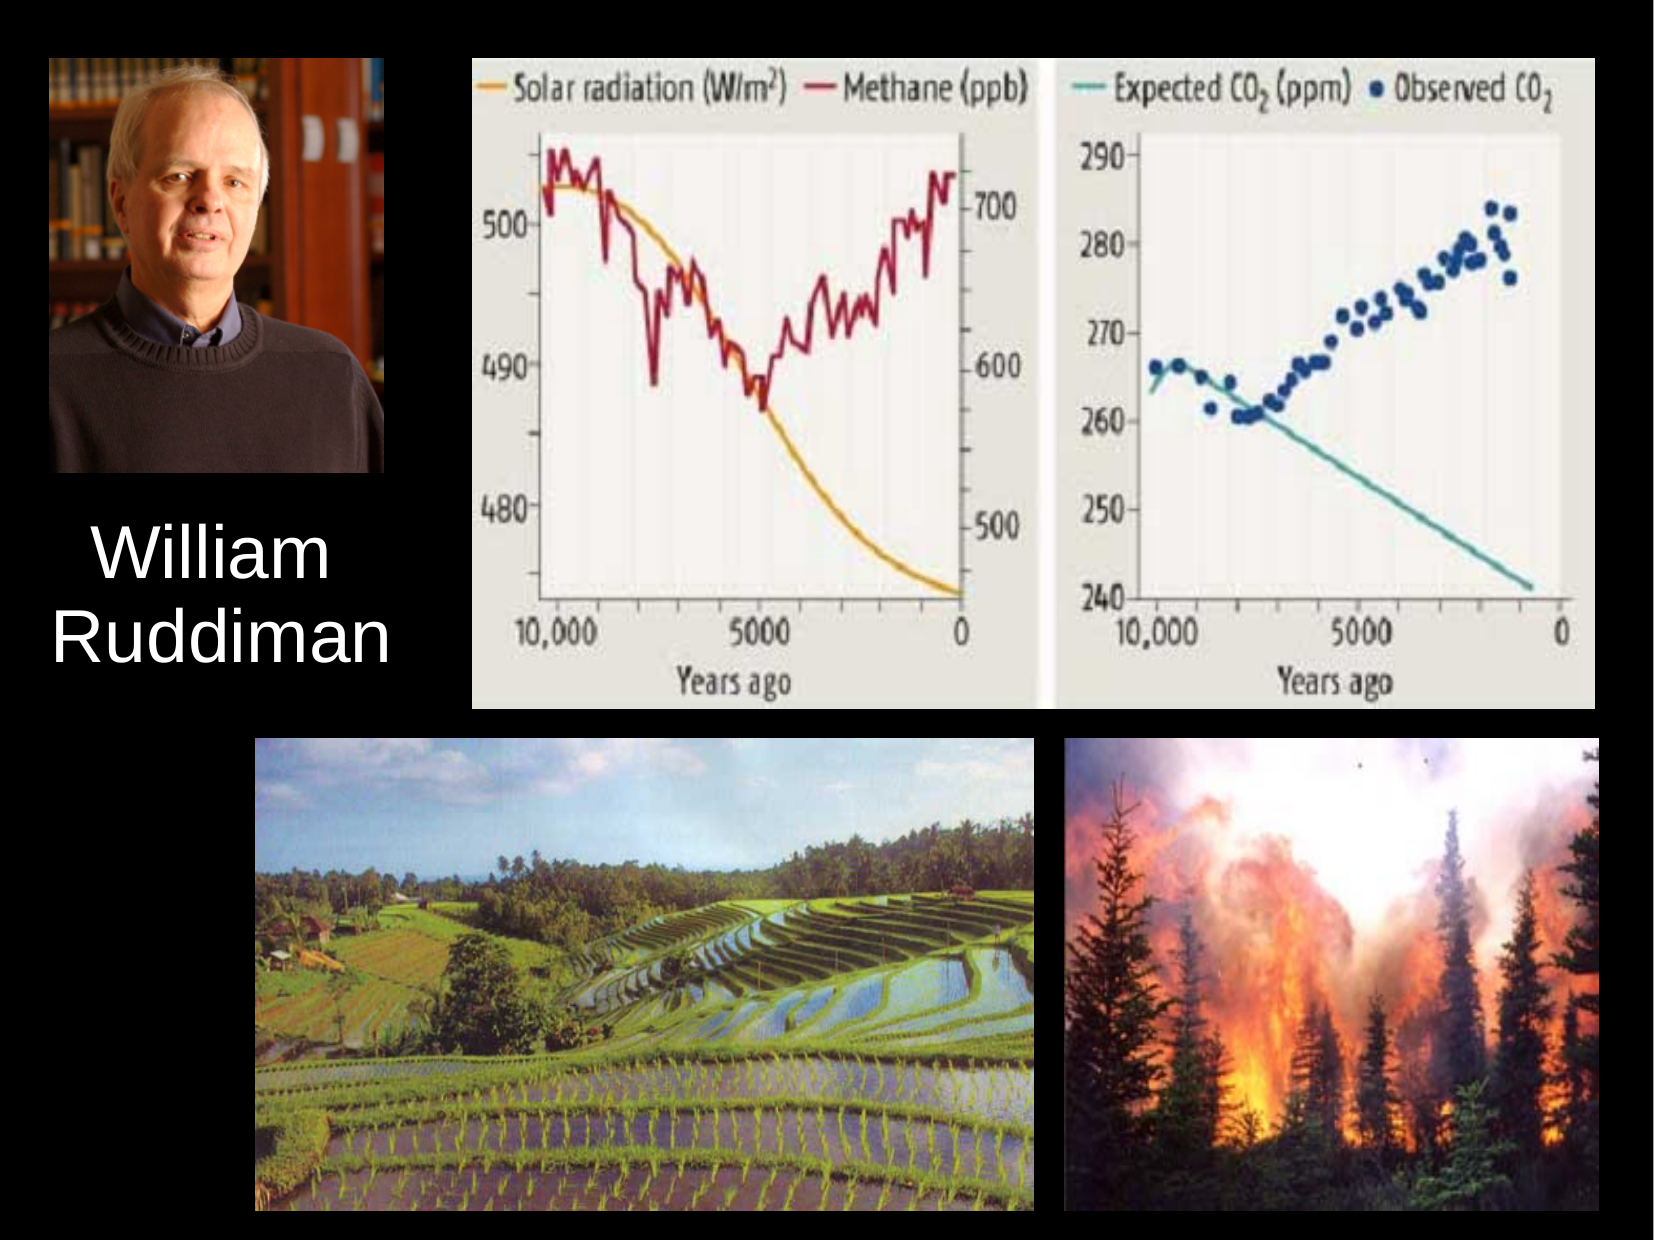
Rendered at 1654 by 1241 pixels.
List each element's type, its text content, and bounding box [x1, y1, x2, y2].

subtitle William Ruddiman [0, 501, 473, 689]
picture [255, 738, 1034, 1211]
picture [1064, 738, 1599, 1211]
picture [472, 58, 1595, 709]
picture [49, 58, 384, 473]
